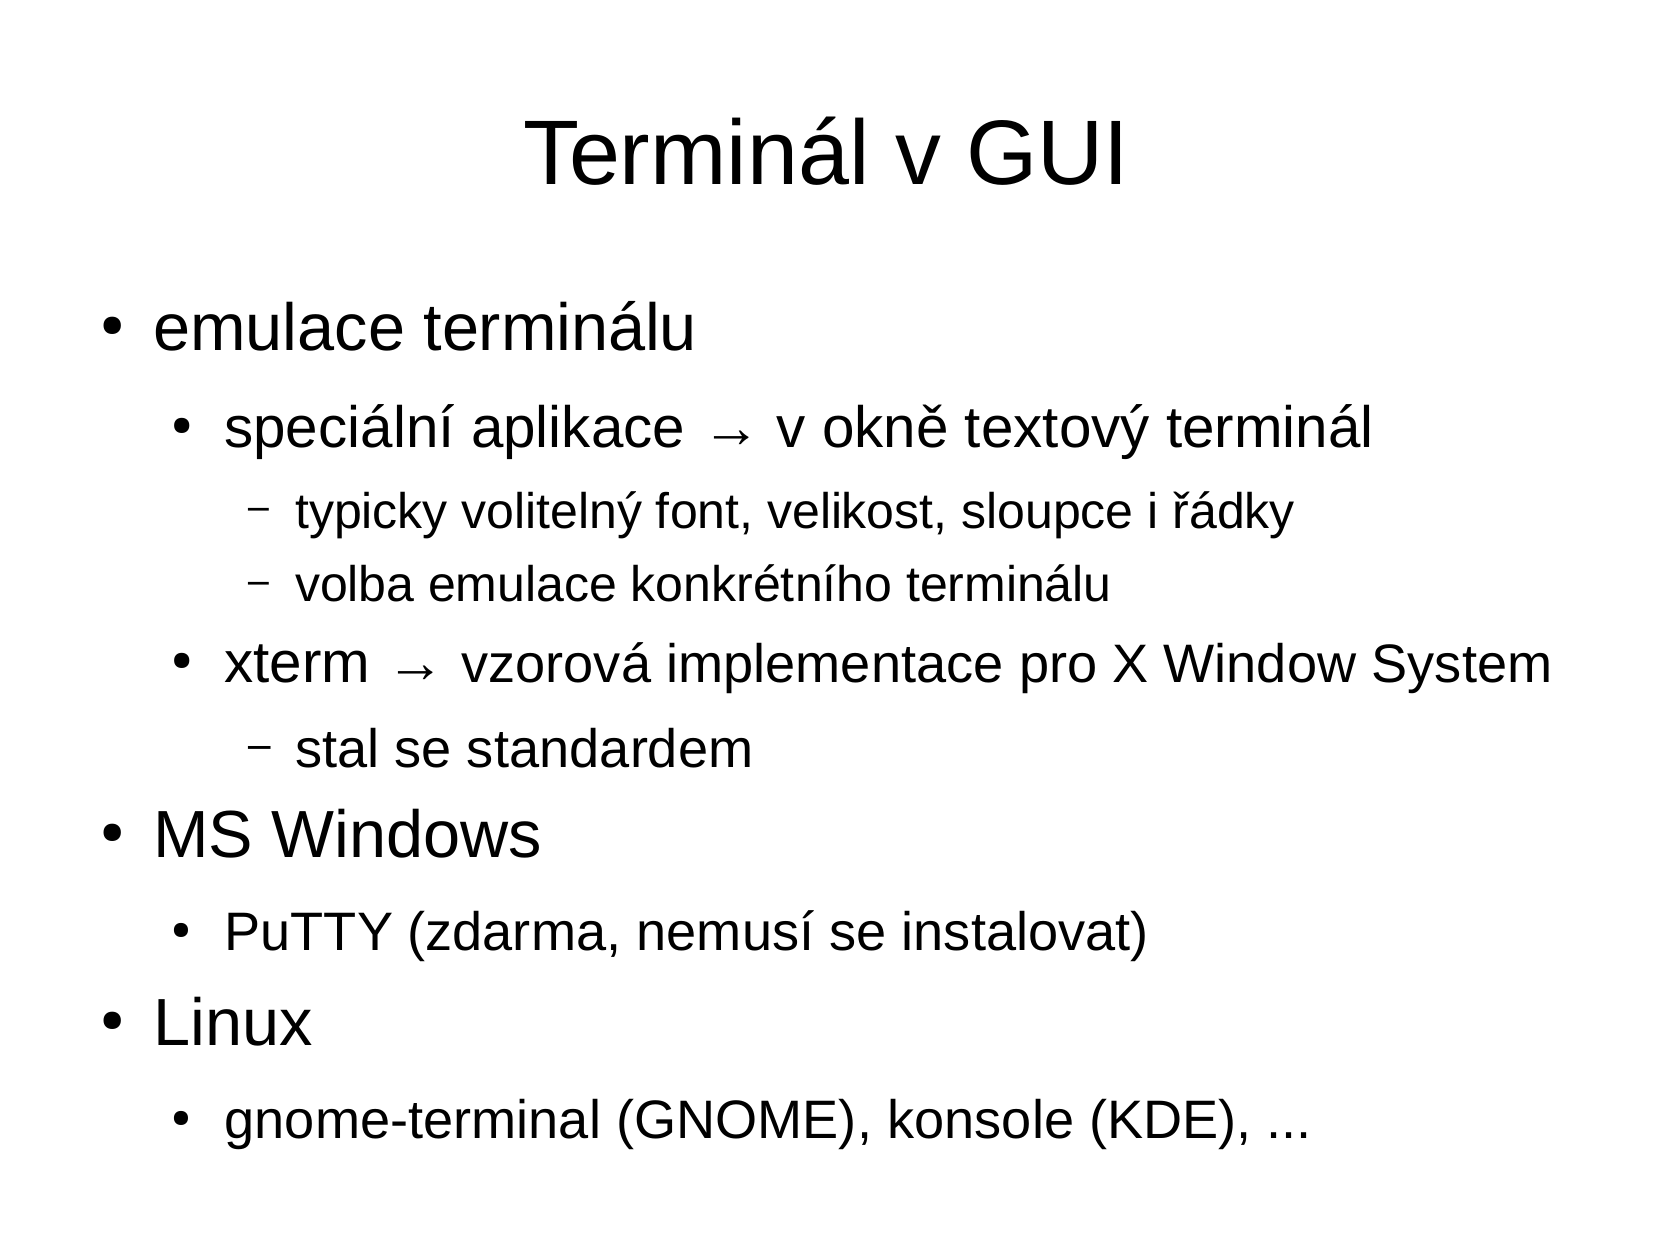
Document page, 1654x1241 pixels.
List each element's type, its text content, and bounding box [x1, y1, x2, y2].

list emulace terminálu speciální aplikace → v okně textový terminál typicky volitelný font, velikost, sloupce i řádky volba emulace konkrétního terminálu xterm → vzorová implementace pro X Window System stal se standardem MS Windows PuTTY (zdarma, nemusí se instalovat) Linux gnome-terminal (GNOME), konsole (KDE), ... [82, 290, 1571, 1150]
title Terminál v GUI [82, 56, 1571, 250]
